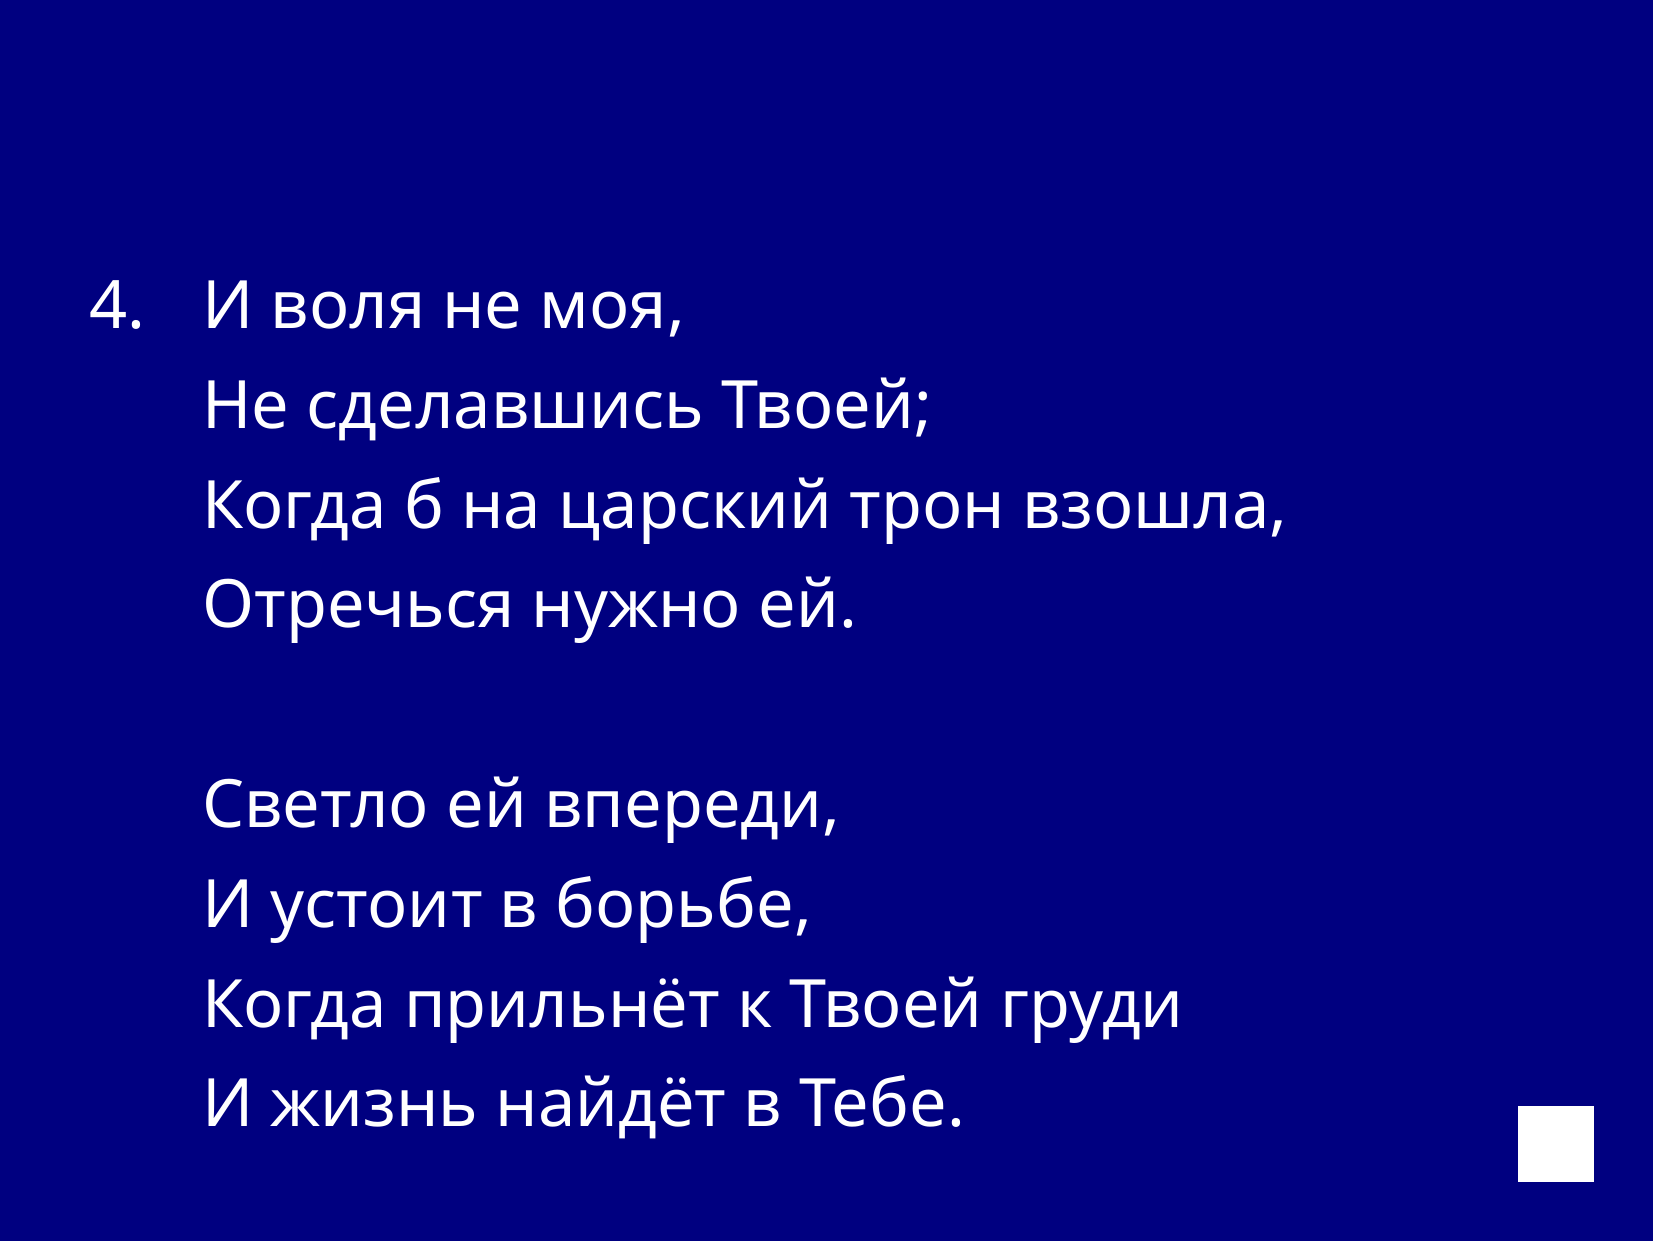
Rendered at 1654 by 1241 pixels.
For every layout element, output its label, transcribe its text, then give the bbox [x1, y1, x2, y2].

text_box [1518, 1106, 1594, 1182]
text_box 4. И воля не моя, Не сделавшись Твоей; Когда б на царский трон взошла, Отречься нужно ей. Светло ей впереди, И устоит в борьбе, Когда прильнёт к Твоей груди И жизнь найдёт в Тебе. [75, 150, 1576, 1163]
